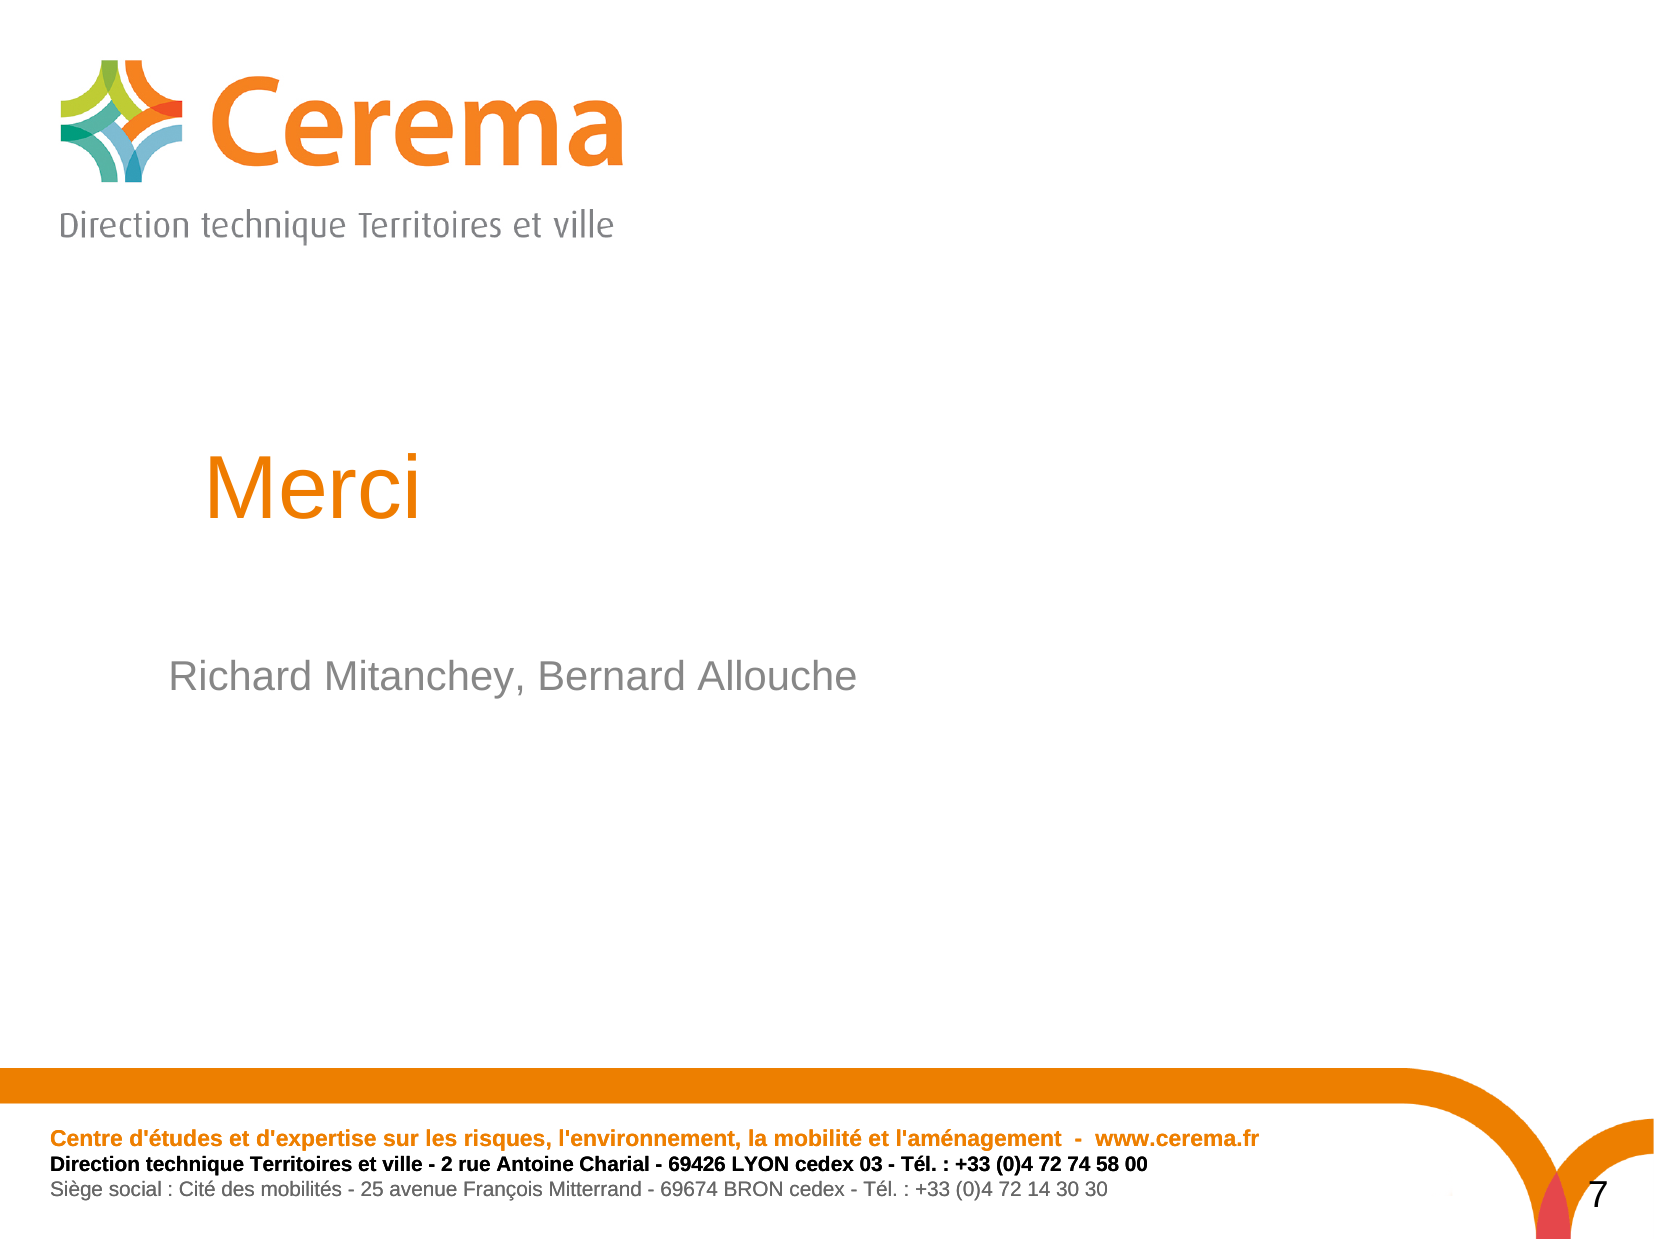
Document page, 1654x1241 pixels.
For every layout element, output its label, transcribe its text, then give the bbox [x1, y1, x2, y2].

text_box Centre d'études et d'expertise sur les risques, l'environnement, la mobilité et l'aménagement - www.cerema.fr Direction technique Territoires et ville - 2 rue Antoine Charial - 69426 LYON cedex 03 - Tél. : +33 (0)4 72 74 58 00 Siège social : Cité des mobilités - 25 avenue François Mitterrand - 69674 BRON cedex - Tél. : +33 (0)4 72 14 30 30 [35, 1116, 1394, 1217]
picture [0, 0, 684, 291]
picture [0, 1068, 1654, 1239]
text_box Merci [188, 442, 1465, 554]
text_box Richard Mitanchey, Bernard Allouche [153, 641, 1595, 957]
